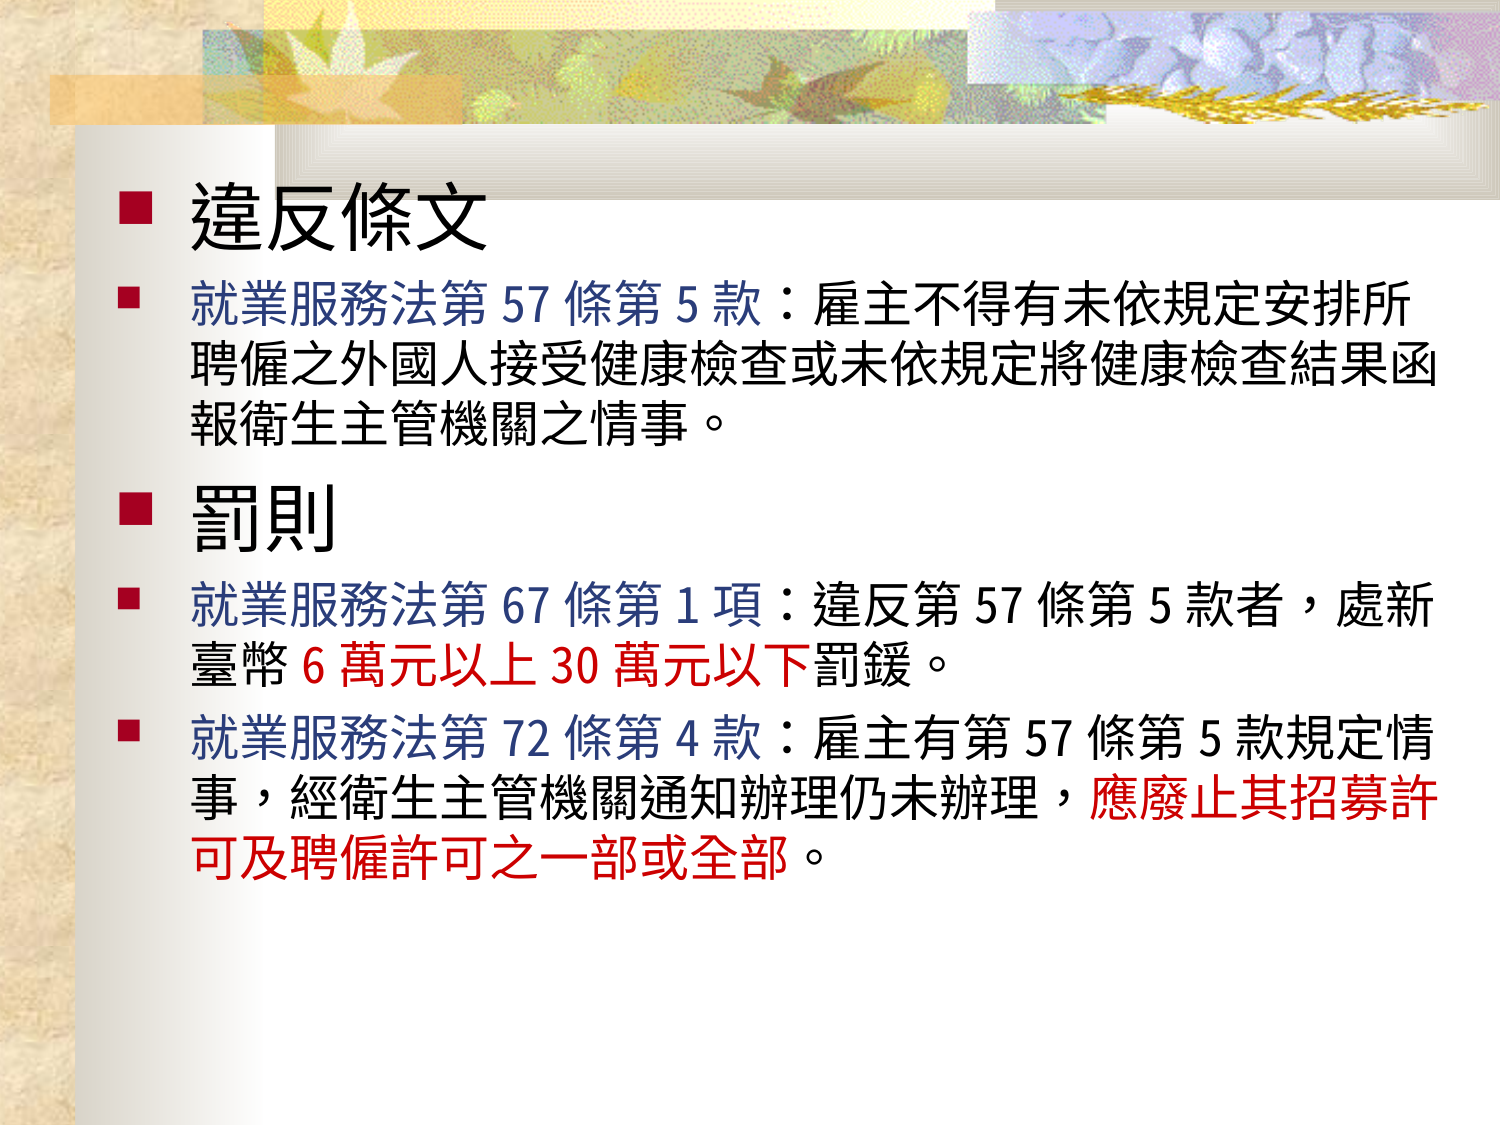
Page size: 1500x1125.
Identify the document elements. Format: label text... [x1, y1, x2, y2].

list 違反條文 就業服務法第57條第5款：雇主不得有未依規定安排所聘僱之外國人接受健康檢查或未依規定將健康檢查結果函報衛生主管機關之情事。 罰則 就業服務法第67條第1項：違反第57條第5款者，處新臺幣6萬元以上30萬元以下罰鍰。 就業服務法第72條第4款：雇主有第57條第5款規定情事，經衛生主管機關通知辦理仍未辦理，應廢止其招募許可及聘僱許可之一部或全部。 [99, 162, 1463, 1075]
picture [0, 0, 1500, 1125]
